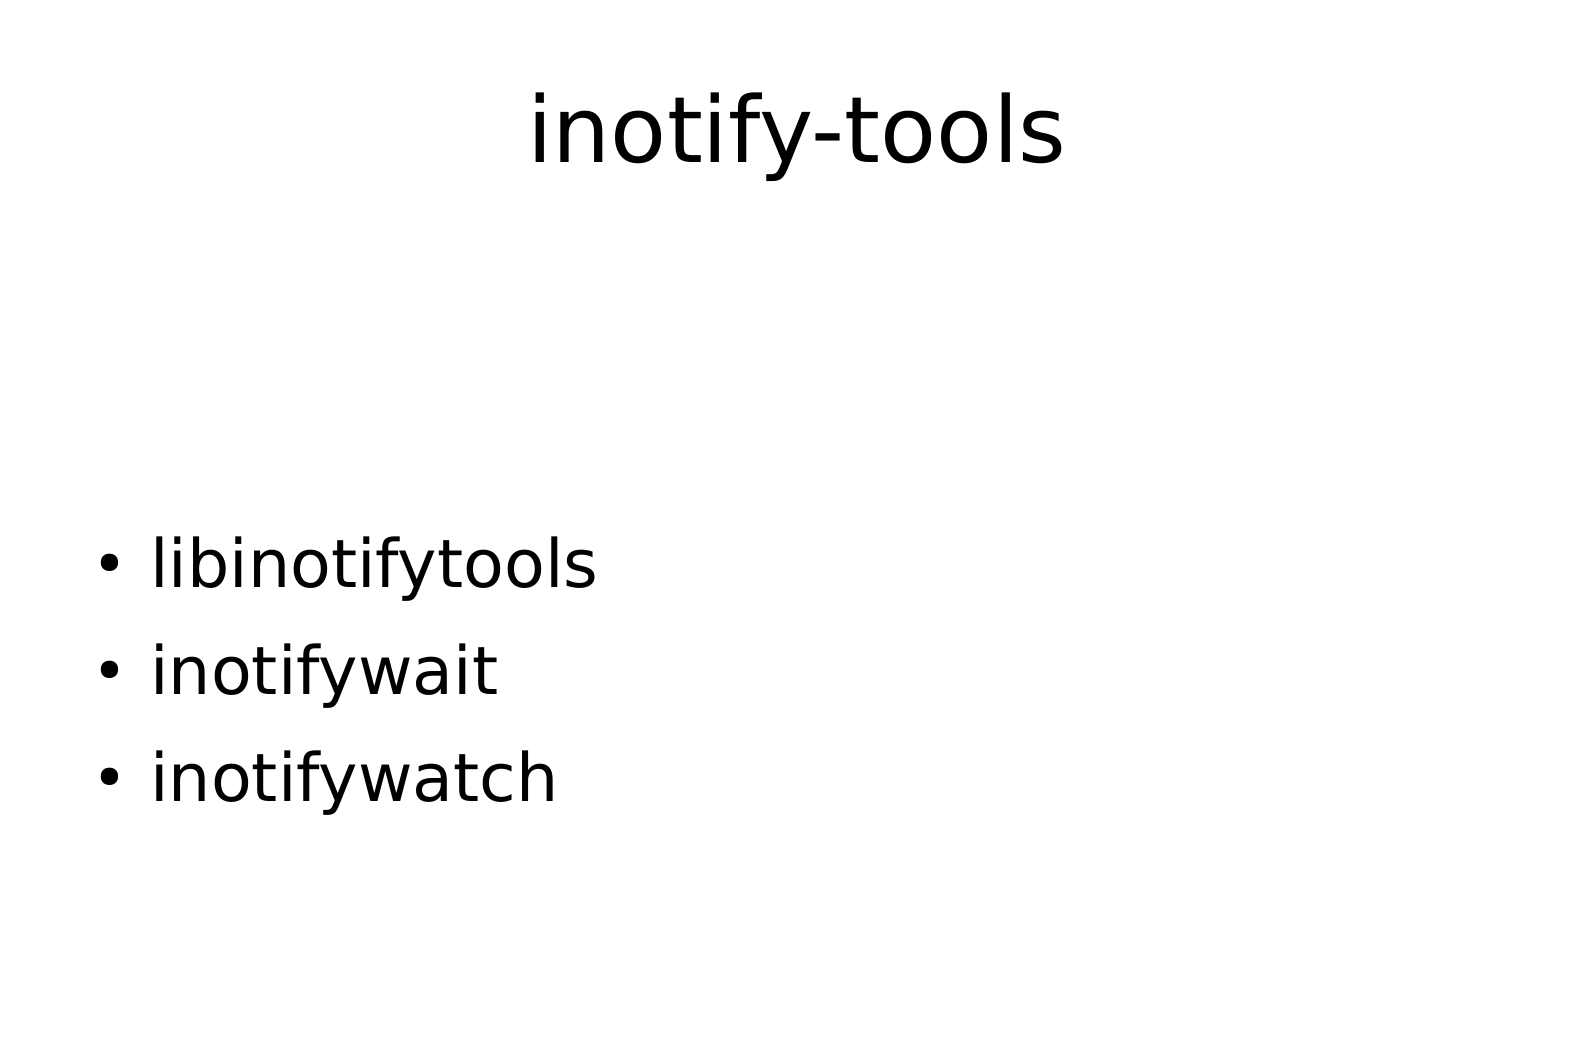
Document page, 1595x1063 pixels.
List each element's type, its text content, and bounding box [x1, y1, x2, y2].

title inotify-tools [79, 42, 1515, 220]
list libinotifytools inotifywait inotifywatch [79, 525, 1515, 936]
